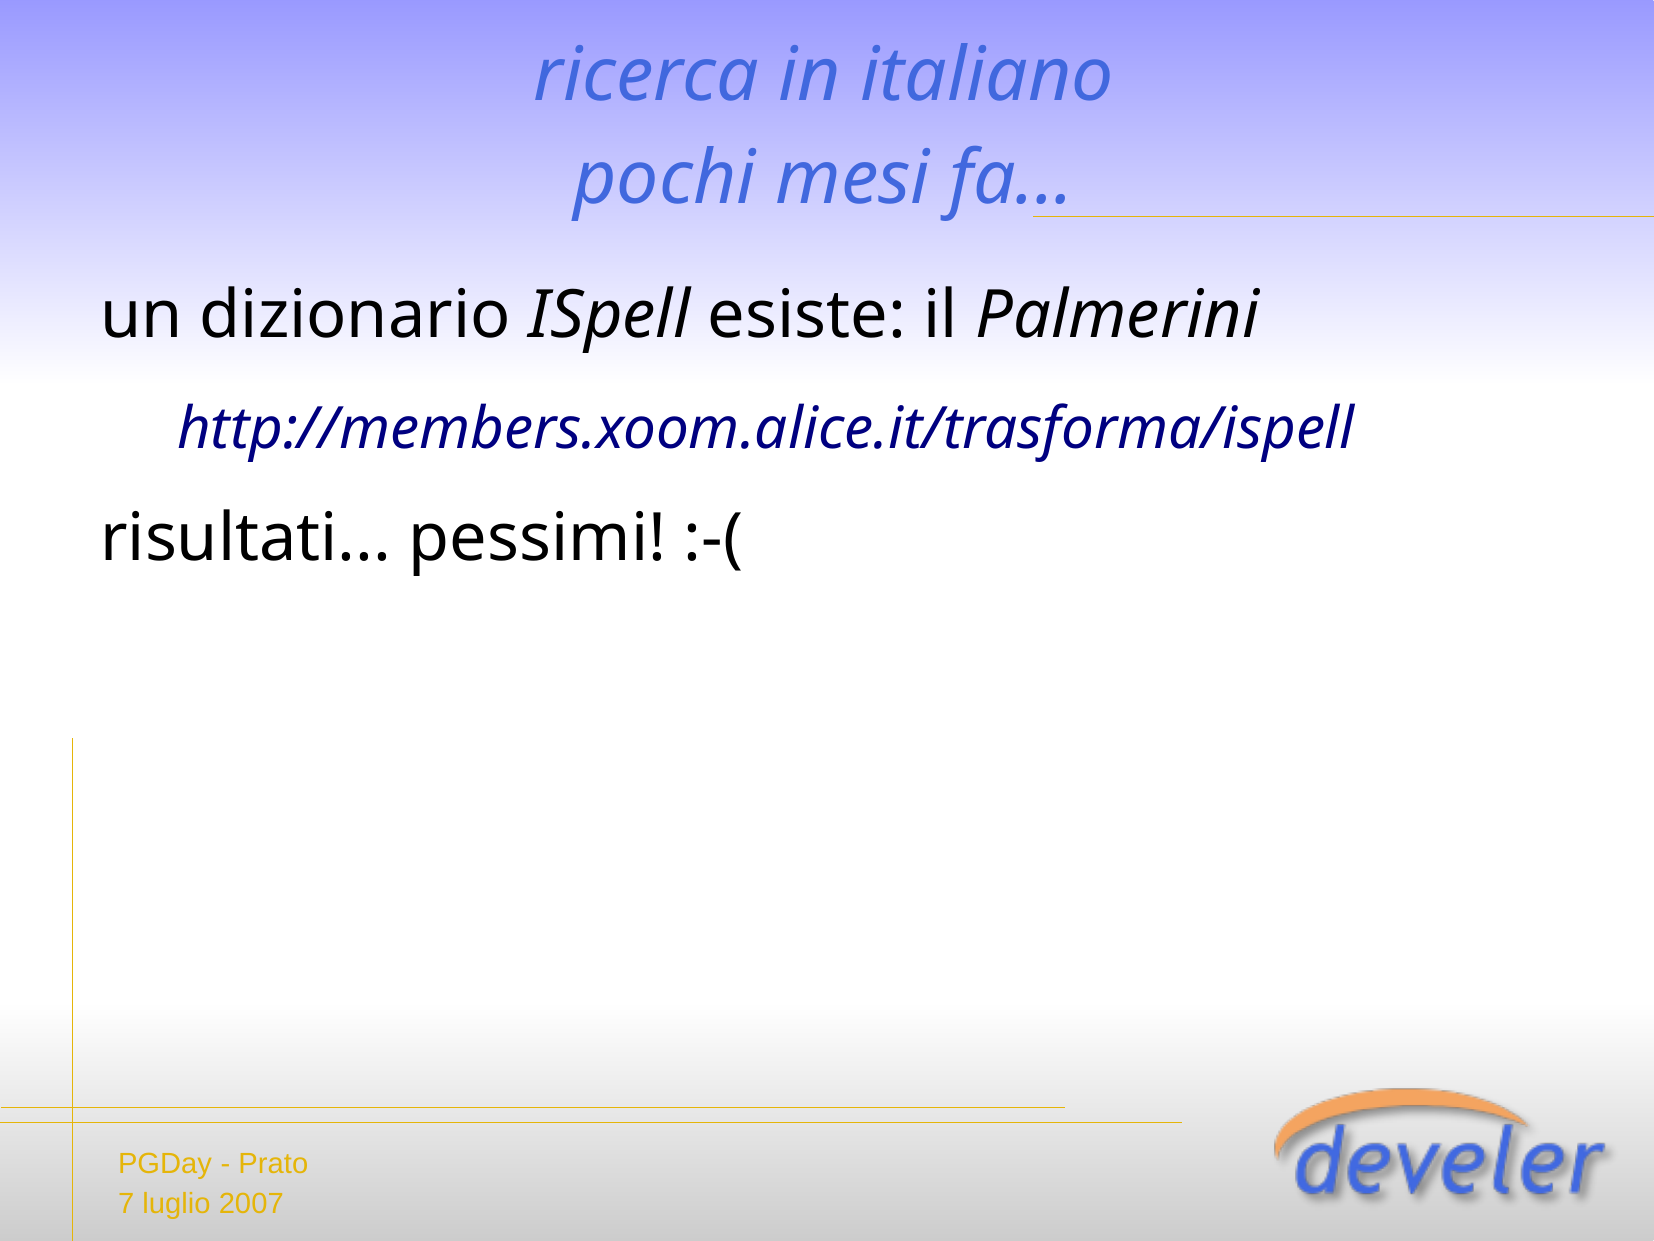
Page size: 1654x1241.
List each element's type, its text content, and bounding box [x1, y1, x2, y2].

list un dizionario ISpell esiste: il Palmerini http://members.xoom.alice.it/trasforma/ispell risultati... pessimi! :-( [82, 265, 1571, 1078]
picture [1269, 1083, 1622, 1211]
title ricerca in italiano pochi mesi fa... [82, 35, 1565, 211]
